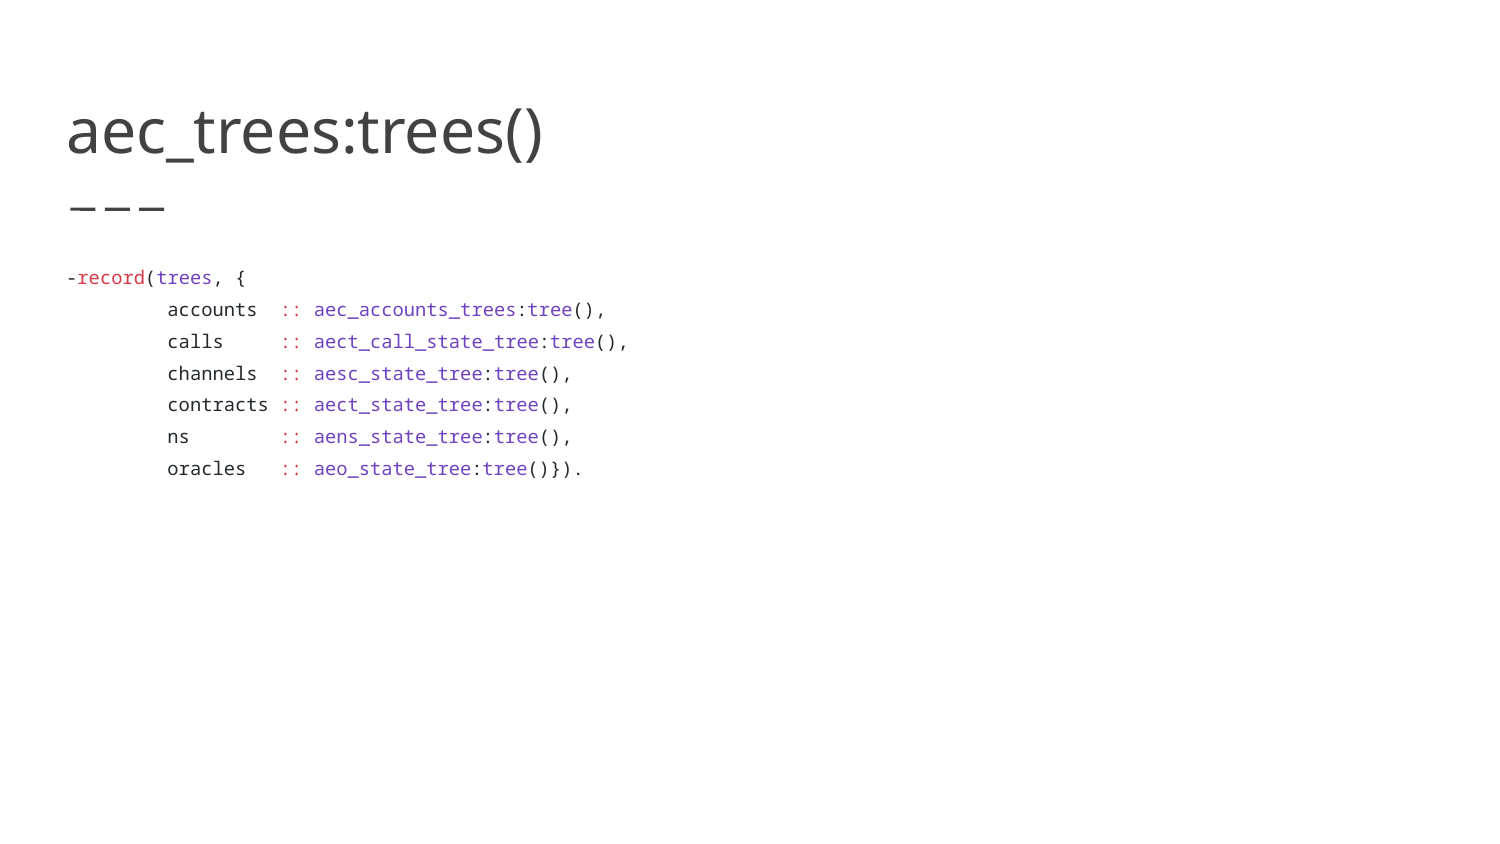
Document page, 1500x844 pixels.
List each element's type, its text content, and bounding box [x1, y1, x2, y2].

list -record(trees, { accounts :: aec_accounts_trees:tree(), calls :: aect_call_state_tree:tree(), channels :: aesc_state_tree:tree(), contracts :: aect_state_tree:tree(), ns :: aens_state_tree:tree(), oracles :: aeo_state_tree:tree()}). [51, 240, 1449, 750]
title aec_trees:trees() [51, 61, 1449, 182]
